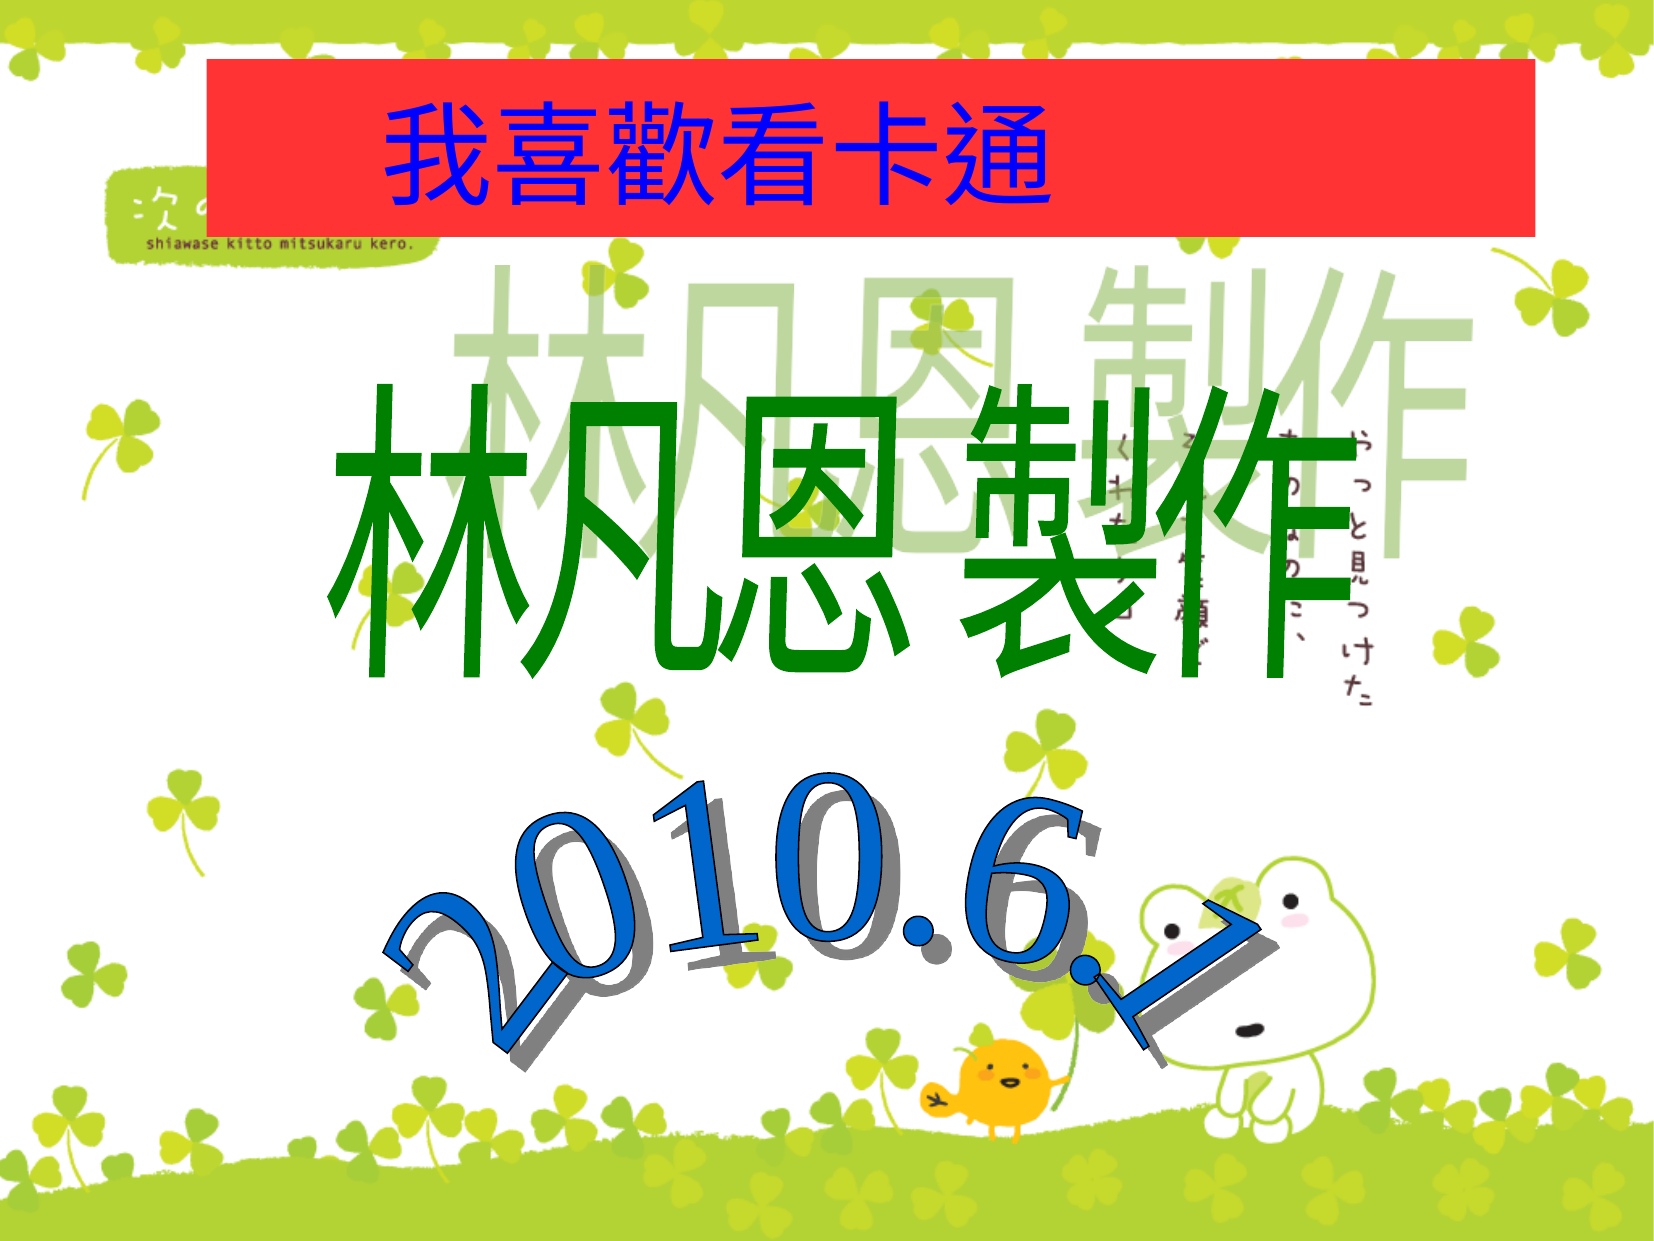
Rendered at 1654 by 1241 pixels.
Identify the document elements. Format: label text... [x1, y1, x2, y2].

text_box 林凡恩 製作 [801, 563, 843, 626]
text_box 2010.6.1 [965, 797, 1083, 964]
text_box 林凡恩 製作 [411, 383, 530, 678]
text_box 林凡恩 製作 [959, 384, 1157, 679]
text_box 林凡恩 製作 [1155, 385, 1228, 678]
text_box 2010.6.1 [383, 812, 635, 1054]
text_box 2010.6.1 [903, 916, 934, 946]
text_box 我喜歡看卡通 [206, 59, 1536, 187]
text_box 林凡恩 製作 [769, 576, 872, 673]
text_box 林凡恩 製作 [520, 402, 759, 680]
text_box 林凡恩 製作 [1213, 387, 1357, 678]
text_box 林凡恩 製作 [327, 383, 424, 678]
text_box 林凡恩 製作 [1101, 387, 1150, 545]
text_box 2010.6.1 [653, 781, 758, 952]
text_box 林凡恩 製作 [865, 571, 910, 657]
picture [0, 0, 1654, 1241]
text_box 林凡恩 製作 [1090, 400, 1109, 506]
text_box 2010.6.1 [775, 772, 882, 942]
text_box 2010.6.1 [1070, 900, 1262, 1050]
text_box 林凡恩 製作 [742, 396, 897, 558]
